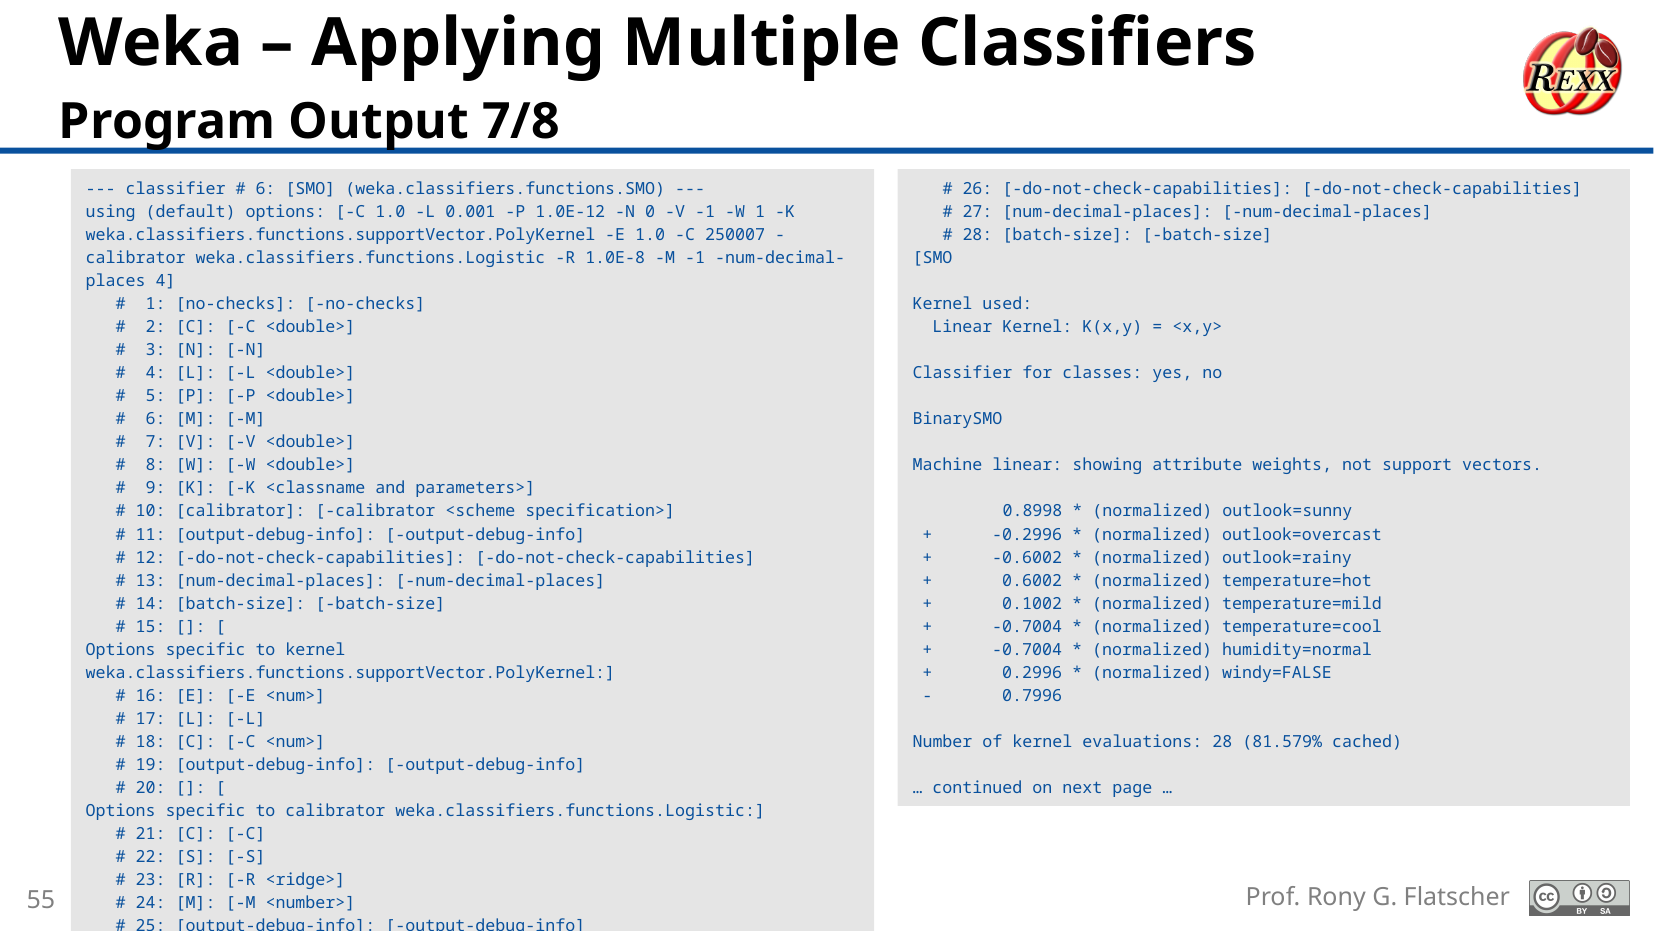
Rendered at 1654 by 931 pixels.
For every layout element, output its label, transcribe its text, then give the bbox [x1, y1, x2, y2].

text_box # 26: [-do-not-check-capabilities]: [-do-not-check-capabilities] # 27: [num-decimal-places]: [-num-decimal-places] # 28: [batch-size]: [-batch-size] [SMO Kernel used: Linear Kernel: K(x,y) = <x,y> Classifier for classes: yes, no BinarySMO Machine linear: showing attribute weights, not support vectors. 0.8998 * (normalized) outlook=sunny + -0.2996 * (normalized) outlook=overcast + -0.6002 * (normalized) outlook=rainy + 0.6002 * (normalized) temperature=hot + 0.1002 * (normalized) temperature=mild + -0.7004 * (normalized) temperature=cool + -0.7004 * (normalized) humidity=normal + 0.2996 * (normalized) windy=FALSE - 0.7996 Number of kernel evaluations: 28 (81.579% cached) … continued on next page … [897, 169, 1630, 771]
title Weka – Applying Multiple Classifiers Program Output 7/8 [0, 0, 1625, 150]
text_box --- classifier # 6: [SMO] (weka.classifiers.functions.SMO) --- using (default) options: [-C 1.0 -L 0.001 -P 1.0E-12 -N 0 -V -1 -W 1 -K weka.classifiers.functions.supportVector.PolyKernel -E 1.0 -C 250007 -calibrator weka.classifiers.functions.Logistic -R 1.0E-8 -M -1 -num-decimal-places 4] # 1: [no-checks]: [-no-checks] # 2: [C]: [-C <double>] # 3: [N]: [-N] # 4: [L]: [-L <double>] # 5: [P]: [-P <double>] # 6: [M]: [-M] # 7: [V]: [-V <double>] # 8: [W]: [-W <double>] # 9: [K]: [-K <classname and parameters>] # 10: [calibrator]: [-calibrator <scheme specification>] # 11: [output-debug-info]: [-output-debug-info] # 12: [-do-not-check-capabilities]: [-do-not-check-capabilities] # 13: [num-decimal-places]: [-num-decimal-places] # 14: [batch-size]: [-batch-size] # 15: []: [ Options specific to kernel weka.classifiers.functions.supportVector.PolyKernel:] # 16: [E]: [-E <num>] # 17: [L]: [-L] # 18: [C]: [-C <num>] # 19: [output-debug-info]: [-output-debug-info] # 20: []: [ Options specific to calibrator weka.classifiers.functions.Logistic:] # 21: [C]: [-C] # 22: [S]: [-S] # 23: [R]: [-R <ridge>] # 24: [M]: [-M <number>] # 25: [output-debug-info]: [-output-debug-info] [70, 169, 875, 923]
